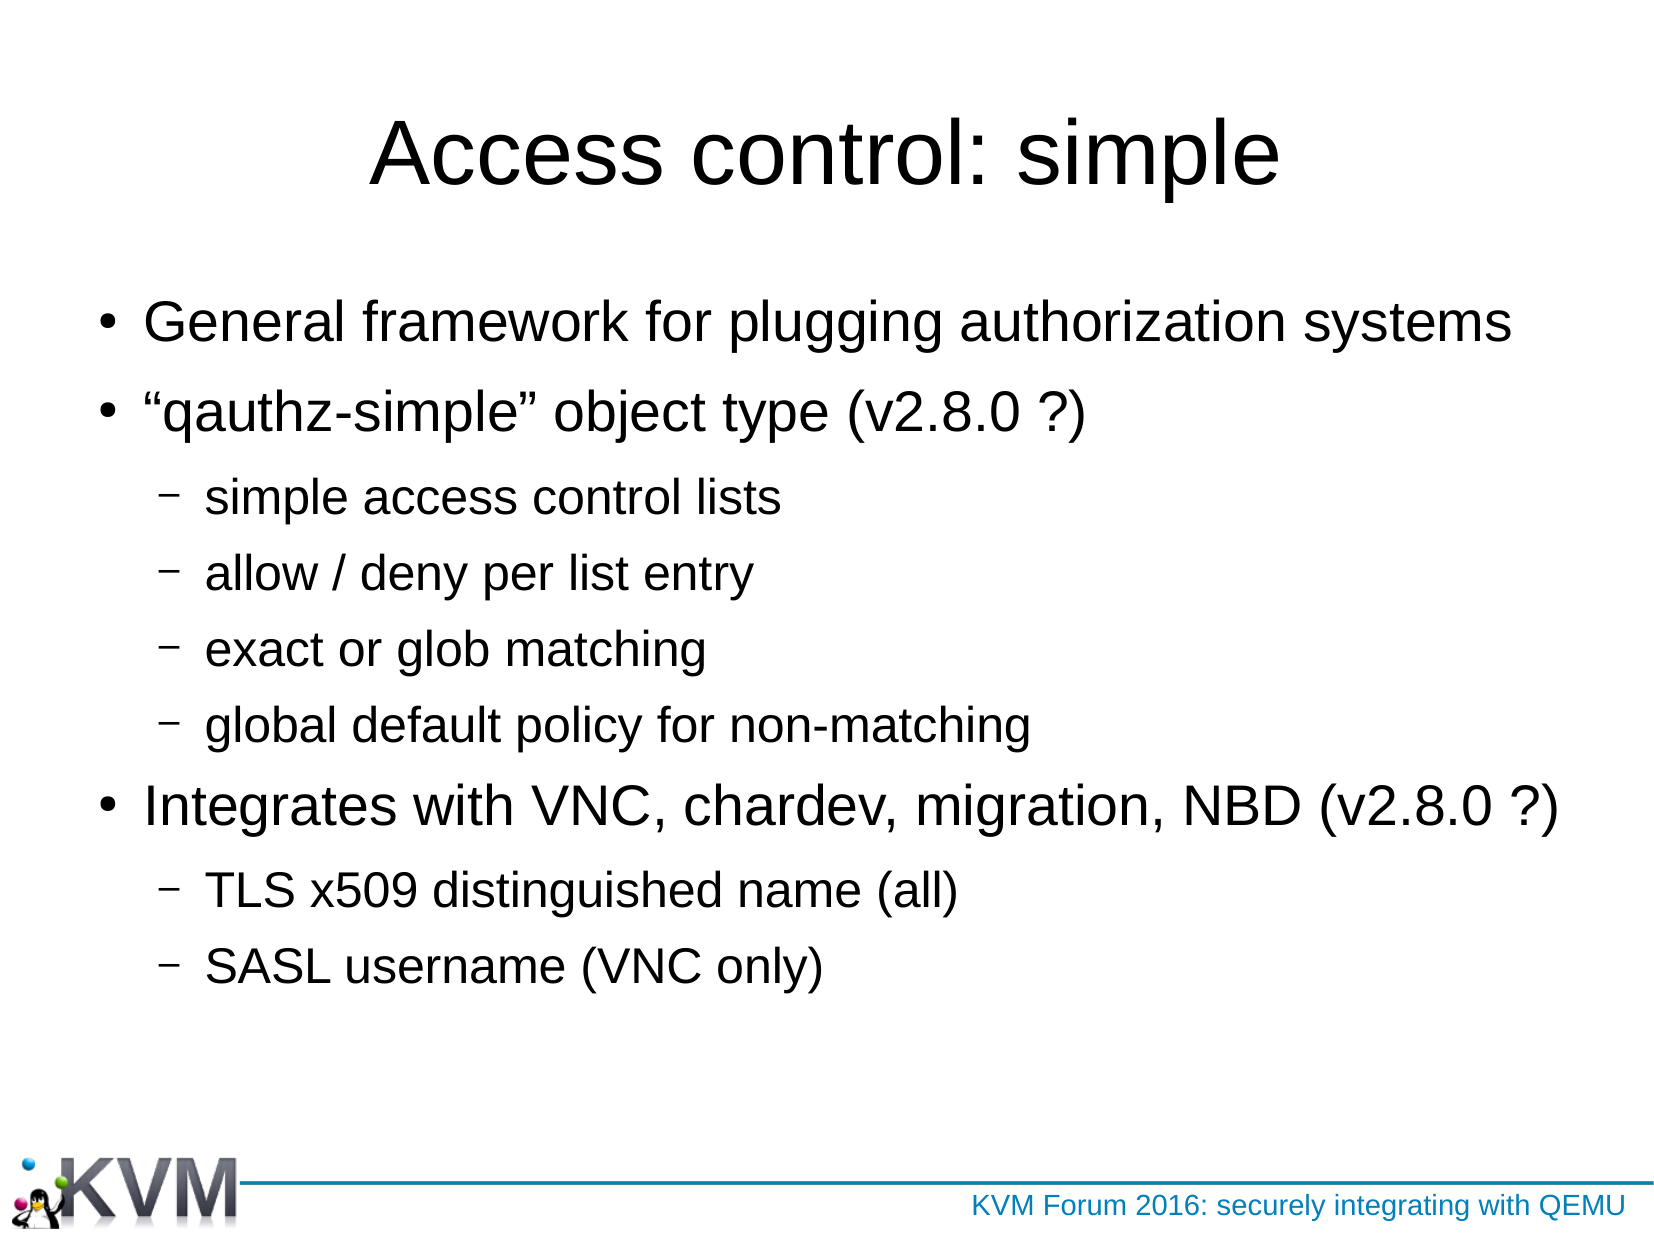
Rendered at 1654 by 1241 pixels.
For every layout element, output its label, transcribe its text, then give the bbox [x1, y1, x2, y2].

picture [11, 1157, 1654, 1229]
list General framework for plugging authorization systems “qauthz-simple” object type (v2.8.0 ?) simple access control lists allow / deny per list entry exact or glob matching global default policy for non-matching Integrates with VNC, chardev, migration, NBD (v2.8.0 ?) TLS x509 distinguished name (all) SASL username (VNC only) [82, 290, 1571, 1010]
title Access control: simple [82, 49, 1571, 257]
